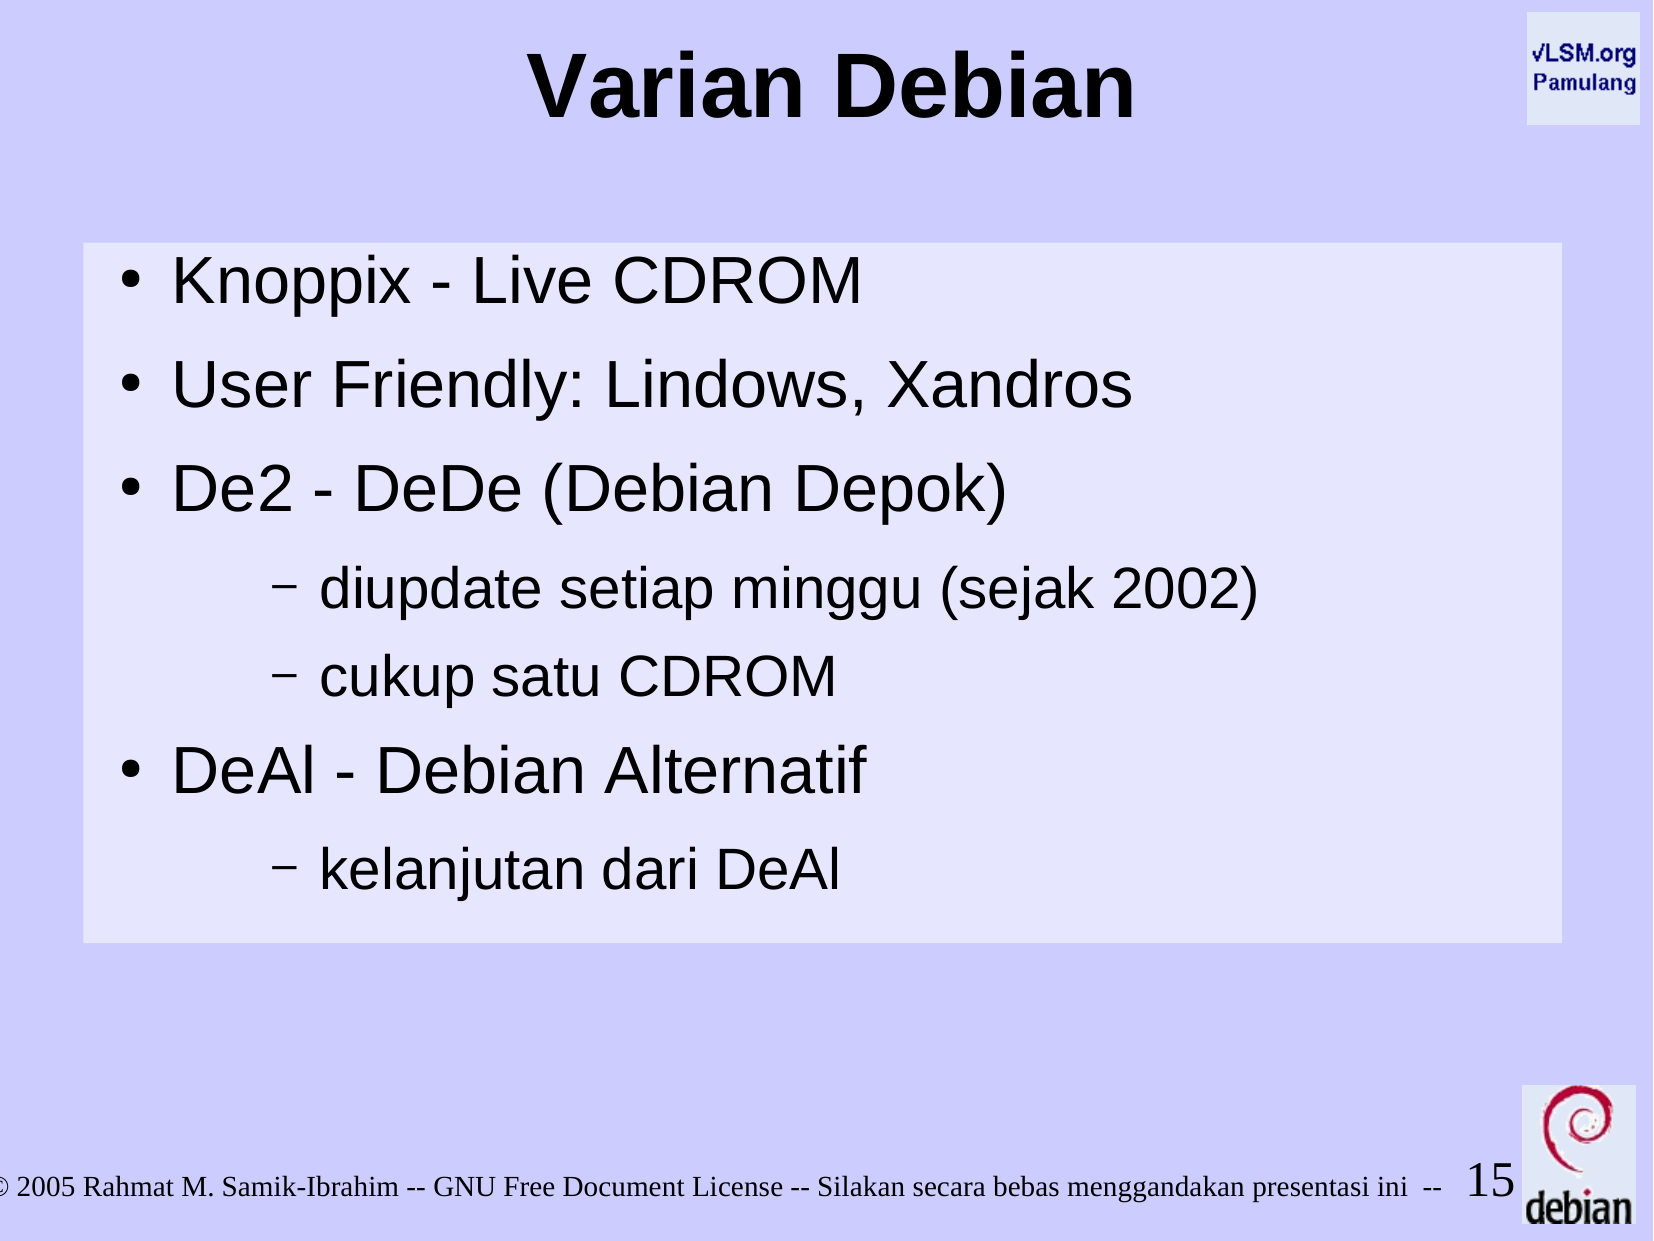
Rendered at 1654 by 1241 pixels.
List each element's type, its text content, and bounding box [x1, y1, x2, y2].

list Knoppix - Live CDROM User Friendly: Lindows, Xandros De2 - DeDe (Debian Depok) diupdate setiap minggu (sejak 2002) cukup satu CDROM DeAl - Debian Alternatif kelanjutan dari DeAl [83, 242, 1563, 944]
title Varian Debian [40, 31, 1625, 142]
picture [1527, 12, 1640, 125]
picture [1522, 1085, 1636, 1224]
